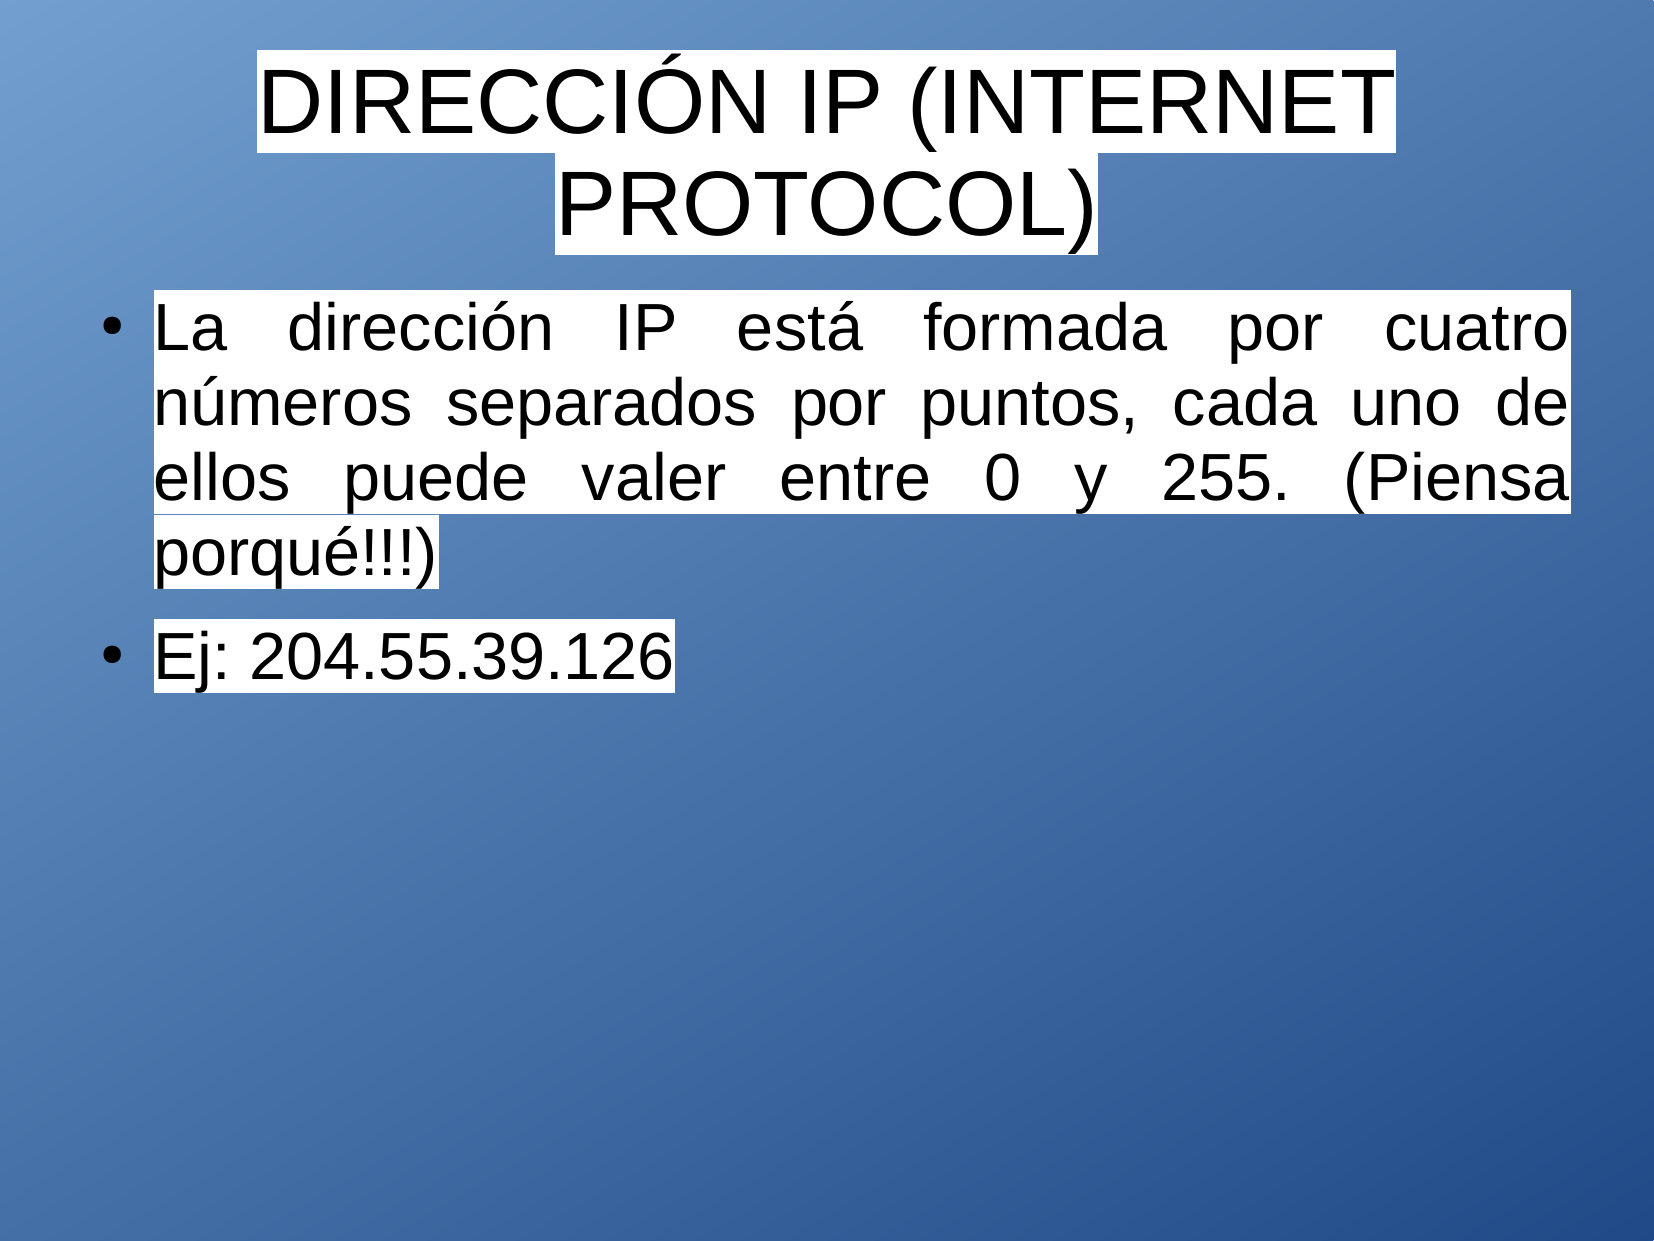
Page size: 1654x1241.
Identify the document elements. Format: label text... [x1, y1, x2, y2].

title DIRECCIÓN IP (INTERNET PROTOCOL) [82, 49, 1571, 257]
list La dirección IP está formada por cuatro números separados por puntos, cada uno de ellos puede valer entre 0 y 255. (Piensa porqué!!!) Ej: 204.55.39.126 [82, 290, 1571, 1010]
